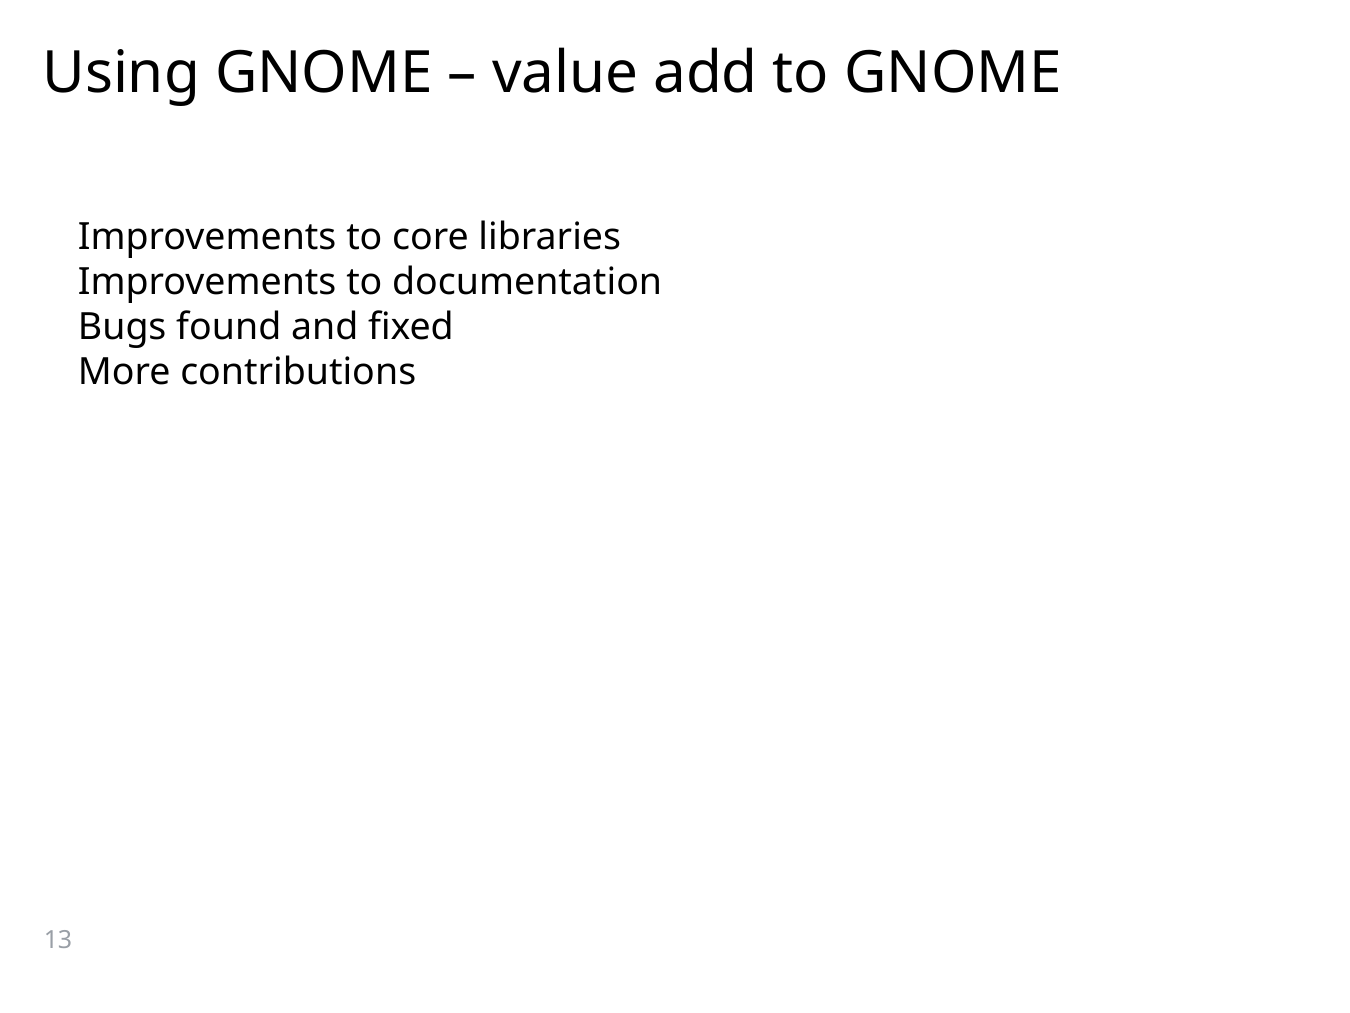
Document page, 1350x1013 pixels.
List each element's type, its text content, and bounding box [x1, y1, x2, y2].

text_box Using GNOME – value add to GNOME [42, 42, 1264, 170]
text_box Improvements to core libraries Improvements to documentation Bugs found and fixed More contributions [42, 212, 1303, 896]
text_box 13 [43, 923, 91, 991]
